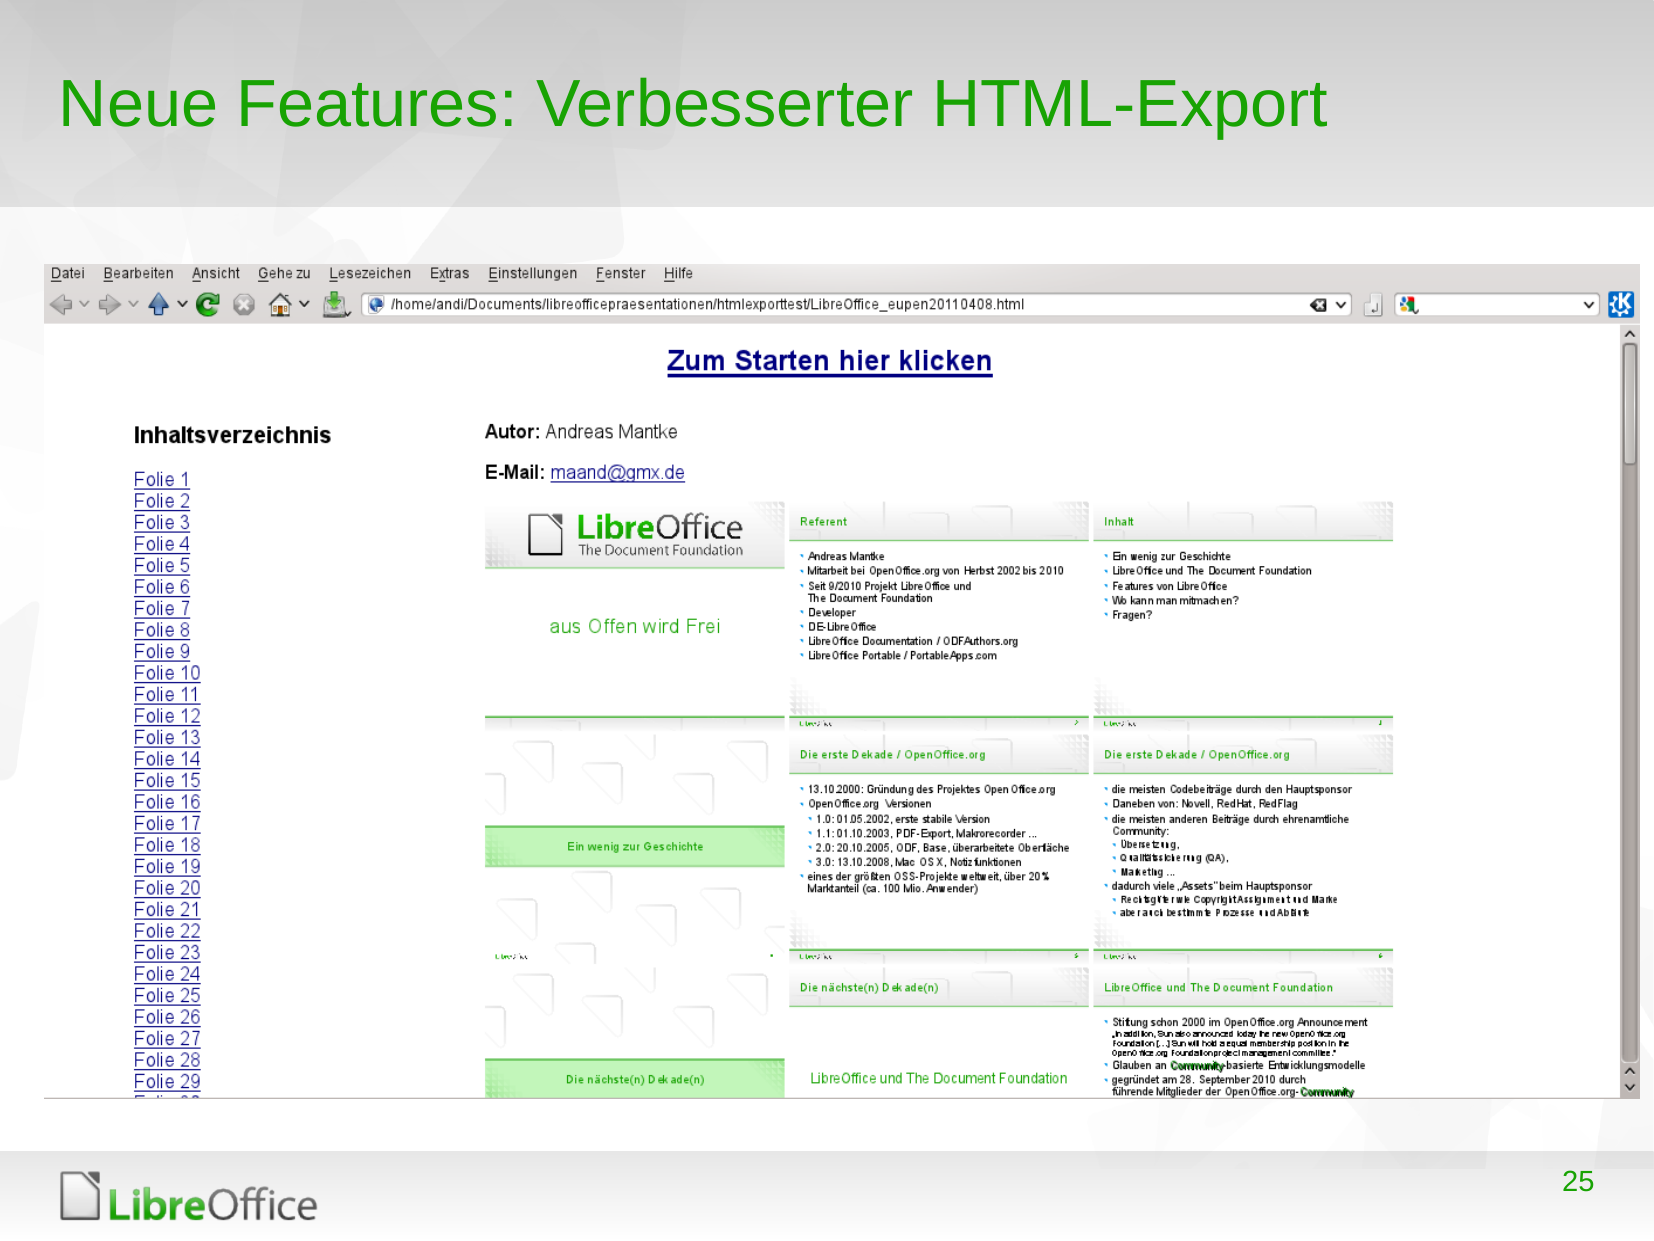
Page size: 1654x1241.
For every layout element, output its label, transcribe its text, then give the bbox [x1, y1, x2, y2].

picture [0, 0, 1654, 1169]
title Neue Features: Verbesserter HTML-Export [59, 29, 1595, 178]
picture [41, 1152, 337, 1240]
